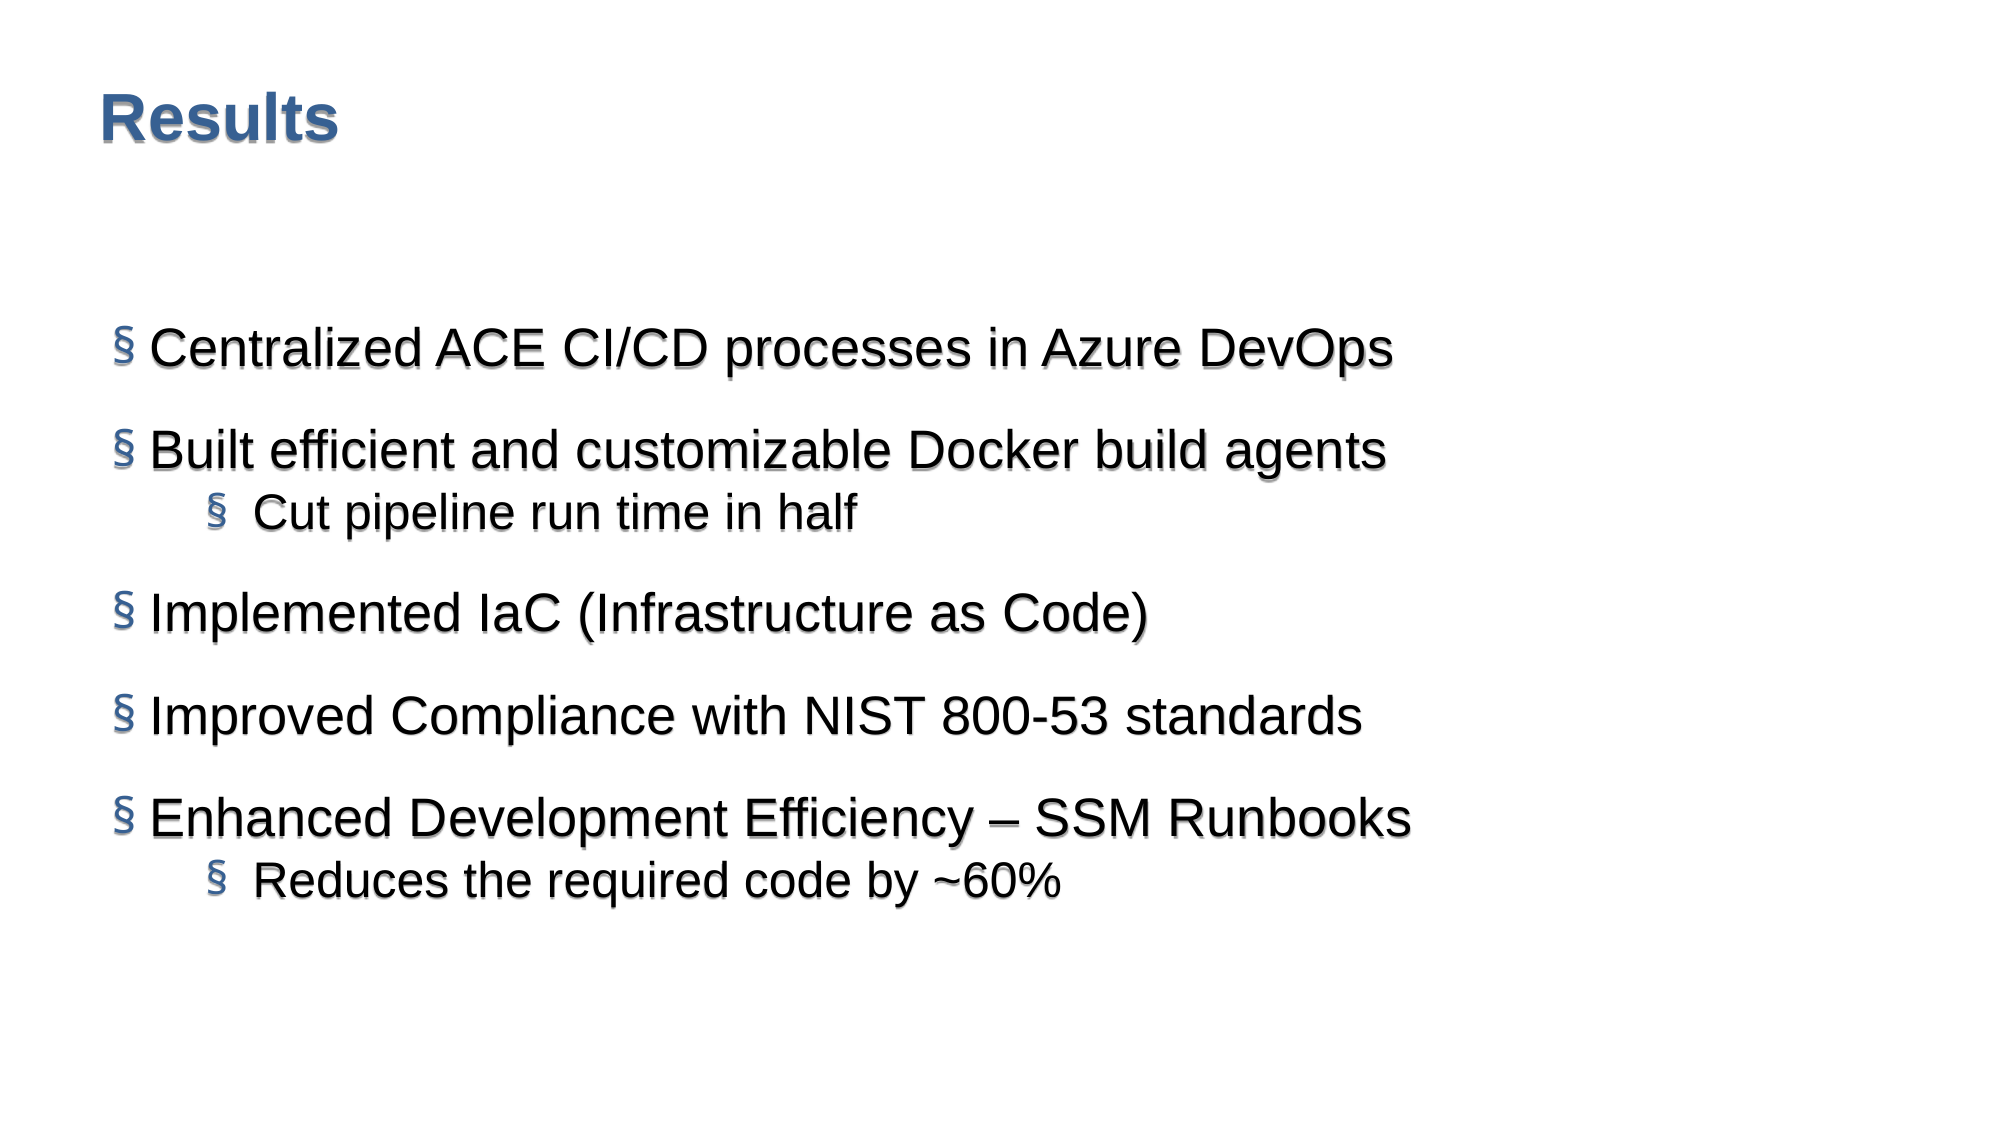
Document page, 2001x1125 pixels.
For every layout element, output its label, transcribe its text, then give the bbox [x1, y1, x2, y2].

title Results [99, 36, 1725, 202]
list Centralized ACE CI/CD processes in Azure DevOps Built efficient and customizable Docker build agents Cut pipeline run time in half Implemented IaC (Infrastructure as Code) Improved Compliance with NIST 800-53 standards Enhanced Development Efficiency – SSM Runbooks Reduces the required code by ~60% [93, 312, 1977, 1028]
